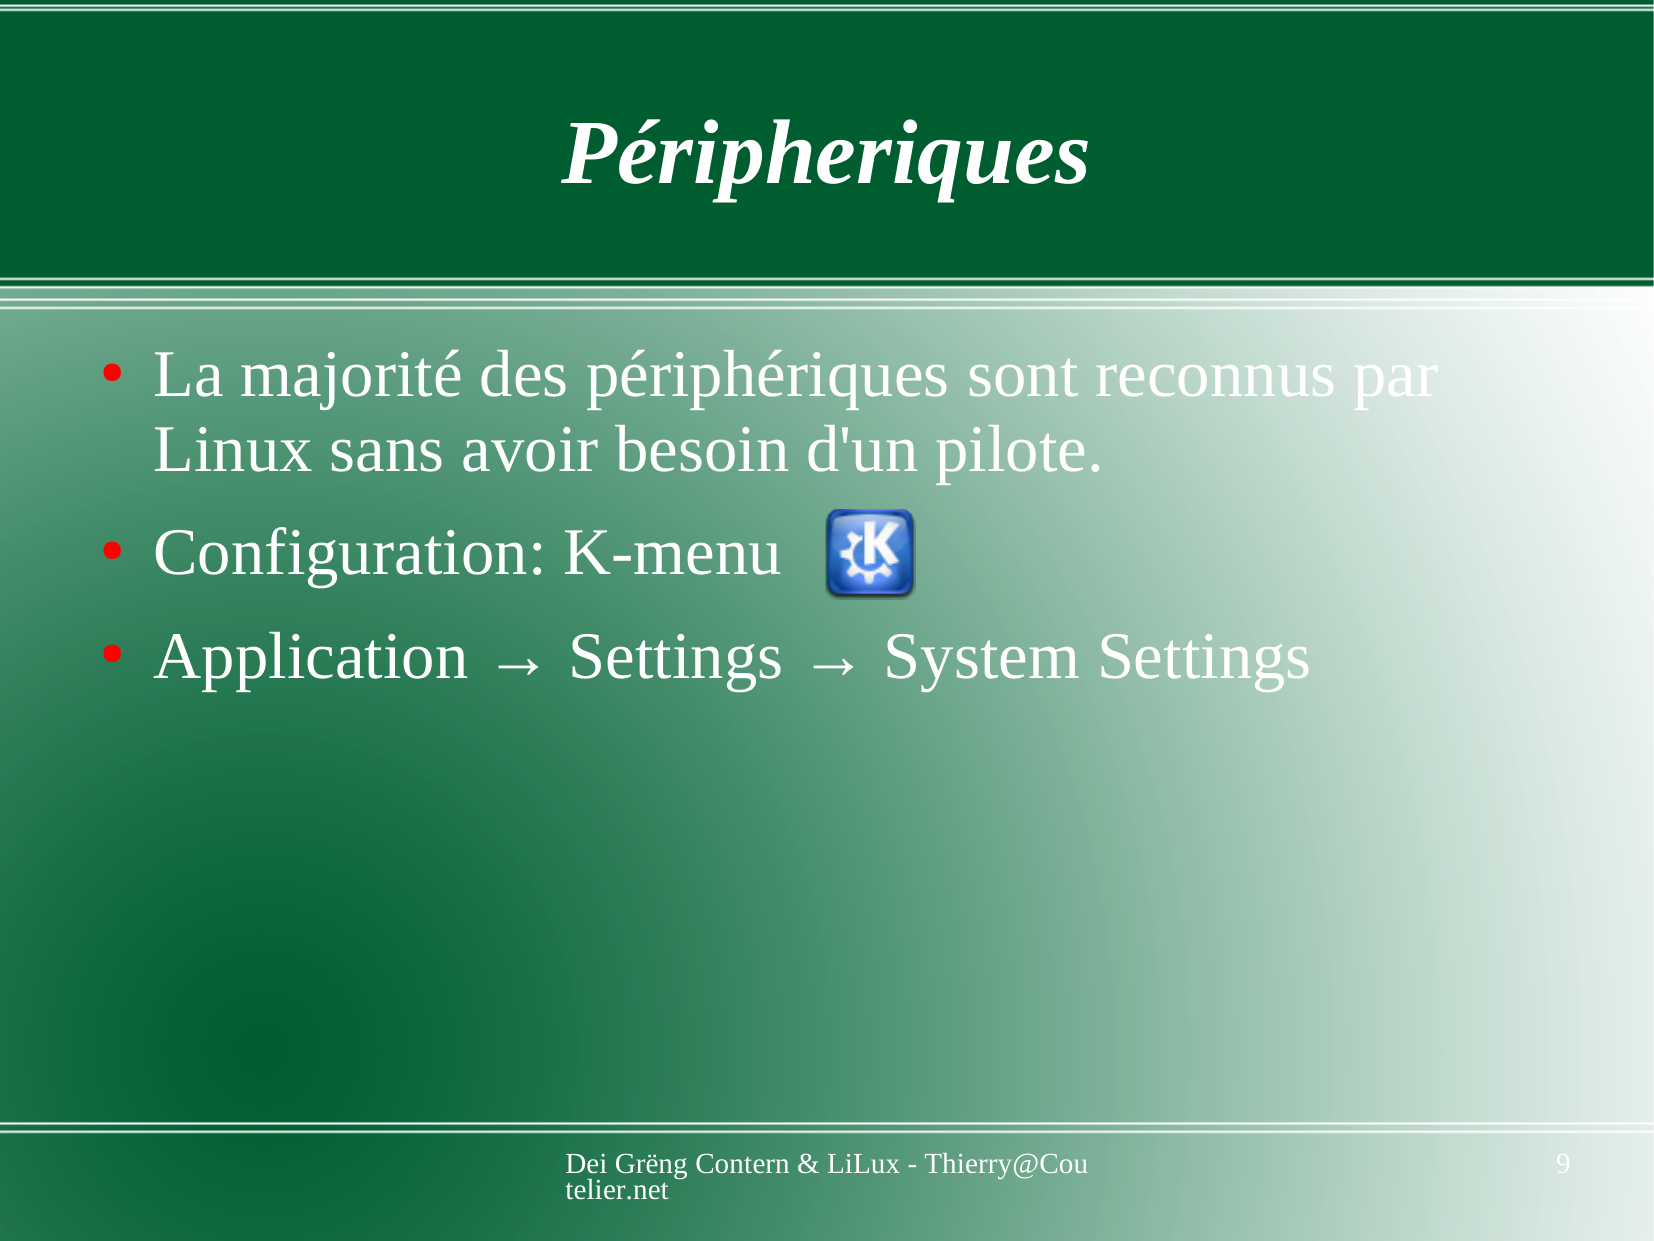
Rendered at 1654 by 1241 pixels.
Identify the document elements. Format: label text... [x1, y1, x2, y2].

title Péripheriques [82, 49, 1571, 257]
list La majorité des périphériques sont reconnus par Linux sans avoir besoin d'un pilote. Configuration: K-menu Application → Settings → System Settings [82, 337, 1571, 1057]
picture [0, 0, 1654, 1241]
